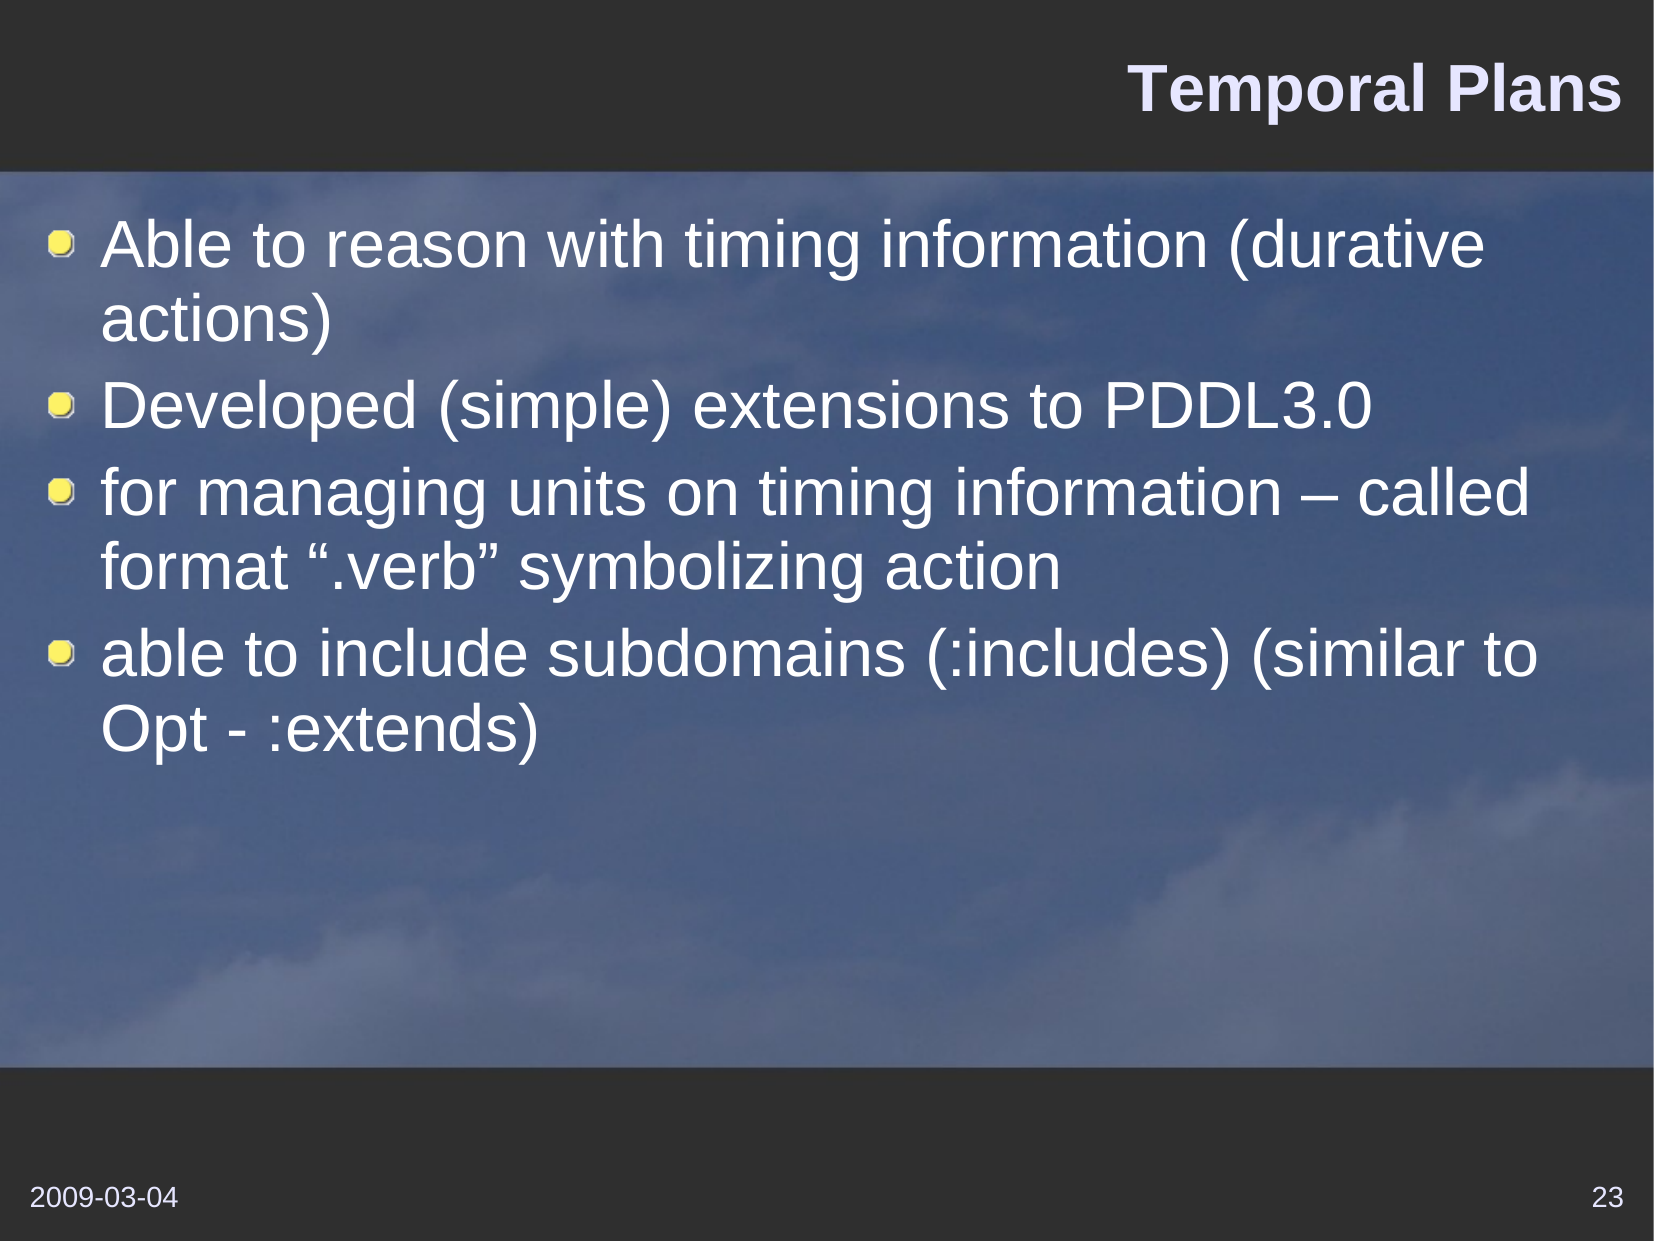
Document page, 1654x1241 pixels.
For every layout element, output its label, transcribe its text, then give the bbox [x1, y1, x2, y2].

title Temporal Plans [29, 36, 1625, 141]
list Able to reason with timing information (durative actions) Developed (simple) extensions to PDDL3.0 for managing units on timing information – called format “.verb” symbolizing action able to include subdomains (:includes) (similar to Opt - :extends) [29, 206, 1625, 1019]
picture [0, 0, 1654, 1241]
